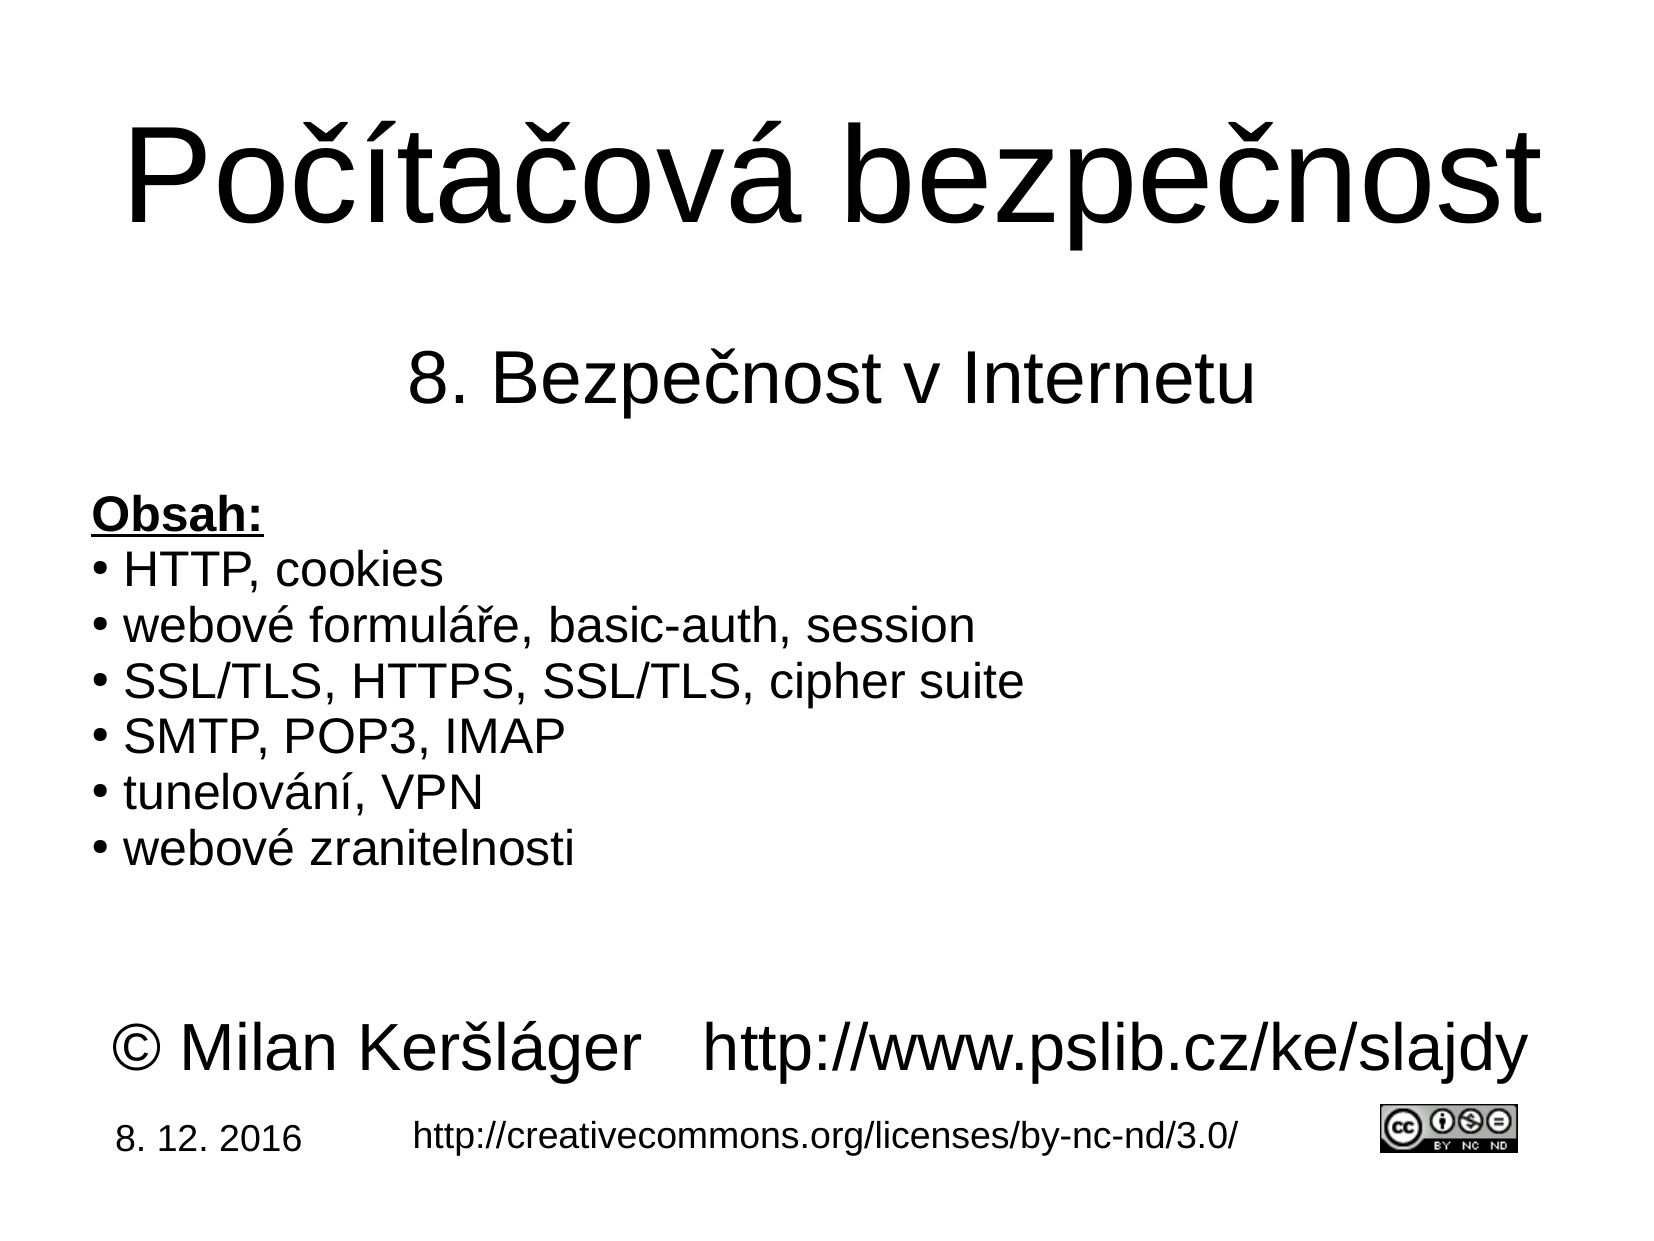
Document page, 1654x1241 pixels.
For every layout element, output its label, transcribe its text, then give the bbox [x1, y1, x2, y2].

picture [1380, 1104, 1518, 1153]
text_box 8. 12. 2016 [100, 1110, 355, 1168]
title Počítačová bezpečnost 8. Bezpečnost v Internetu [88, 56, 1577, 461]
text_box Obsah: HTTP, cookies webové formuláře, basic-auth, session SSL/TLS, HTTPS, SSL/TLS, cipher suite SMTP, POP3, IMAP tunelování, VPN webové zranitelnosti [76, 478, 1583, 884]
list © Milan Keršláger http://www.pslib.cz/ke/slajdy [76, 1009, 1565, 1087]
text_box http://creativecommons.org/licenses/by-nc-nd/3.0/ [339, 1107, 1313, 1165]
